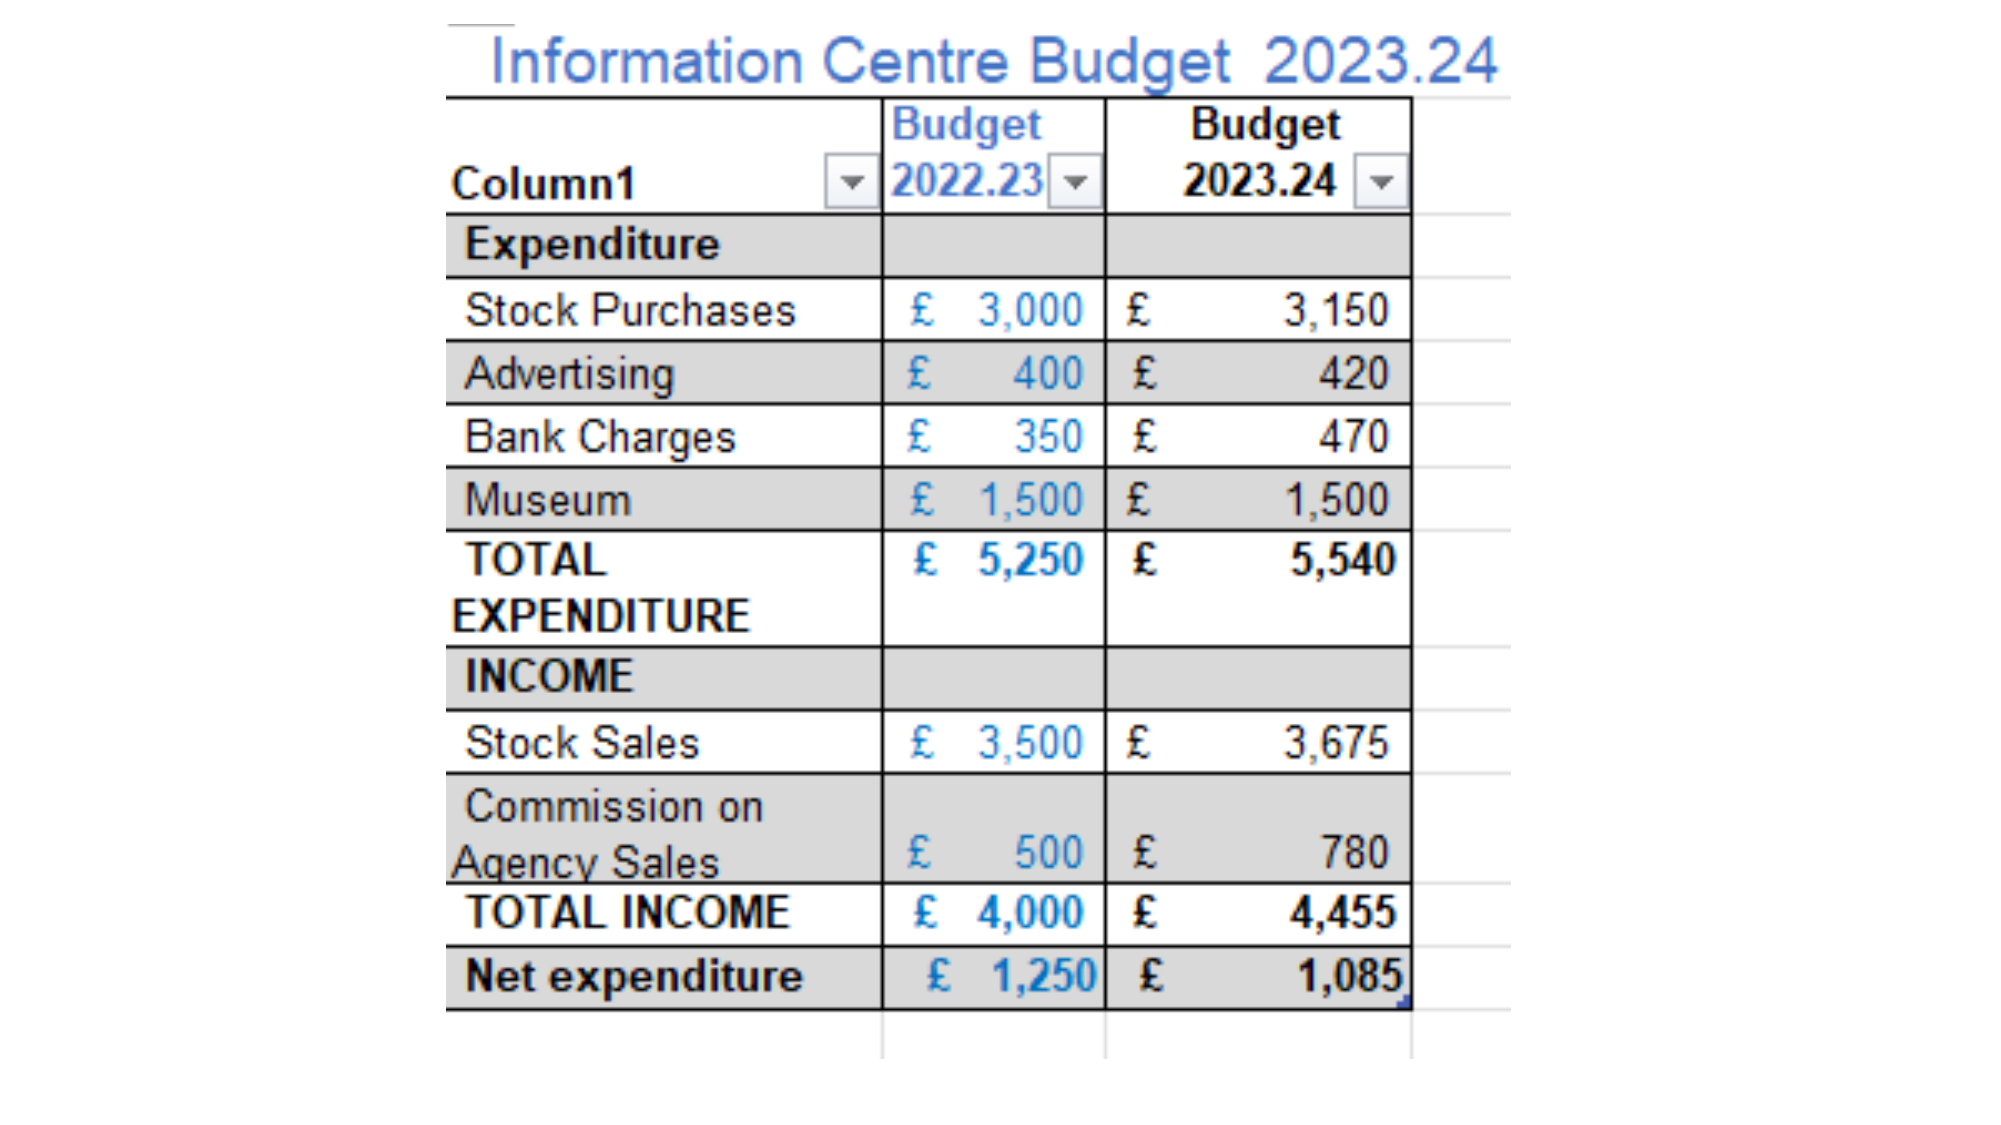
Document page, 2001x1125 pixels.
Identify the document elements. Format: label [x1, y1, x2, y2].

picture [446, 24, 1511, 1059]
